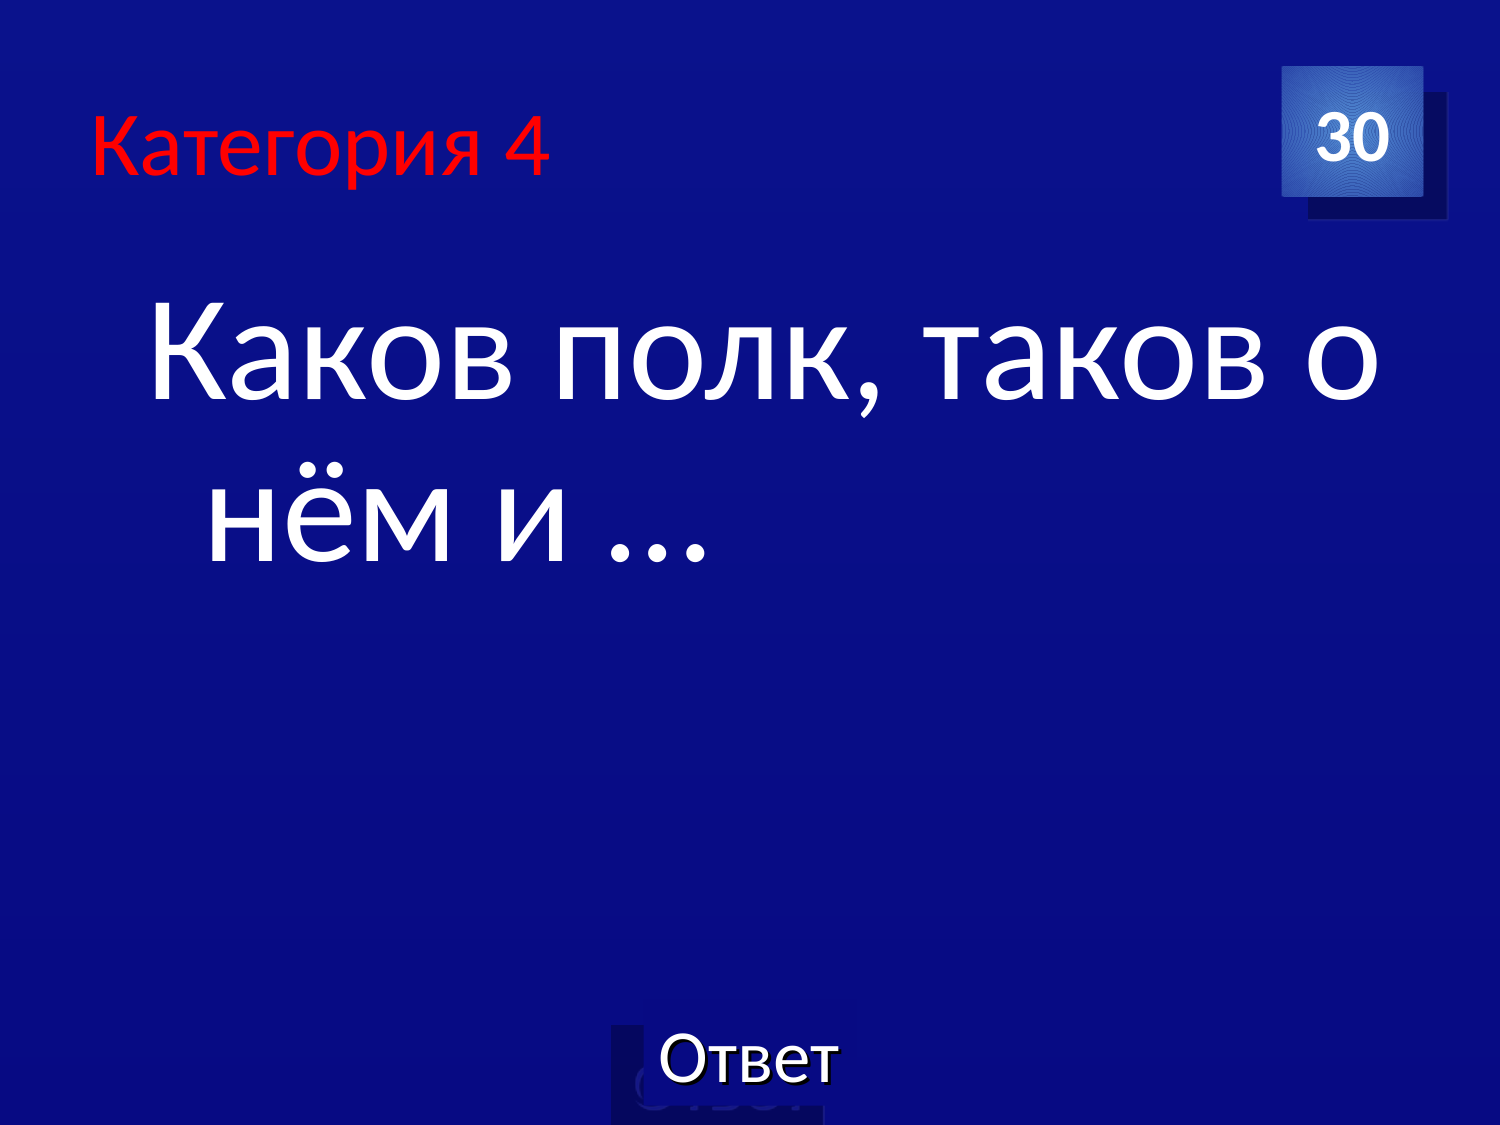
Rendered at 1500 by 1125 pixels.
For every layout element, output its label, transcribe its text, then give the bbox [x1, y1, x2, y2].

text_box 30 [1282, 66, 1423, 196]
title Категория 4 [75, 45, 1258, 233]
list Каков полк, таков о нём и … [75, 262, 1426, 622]
